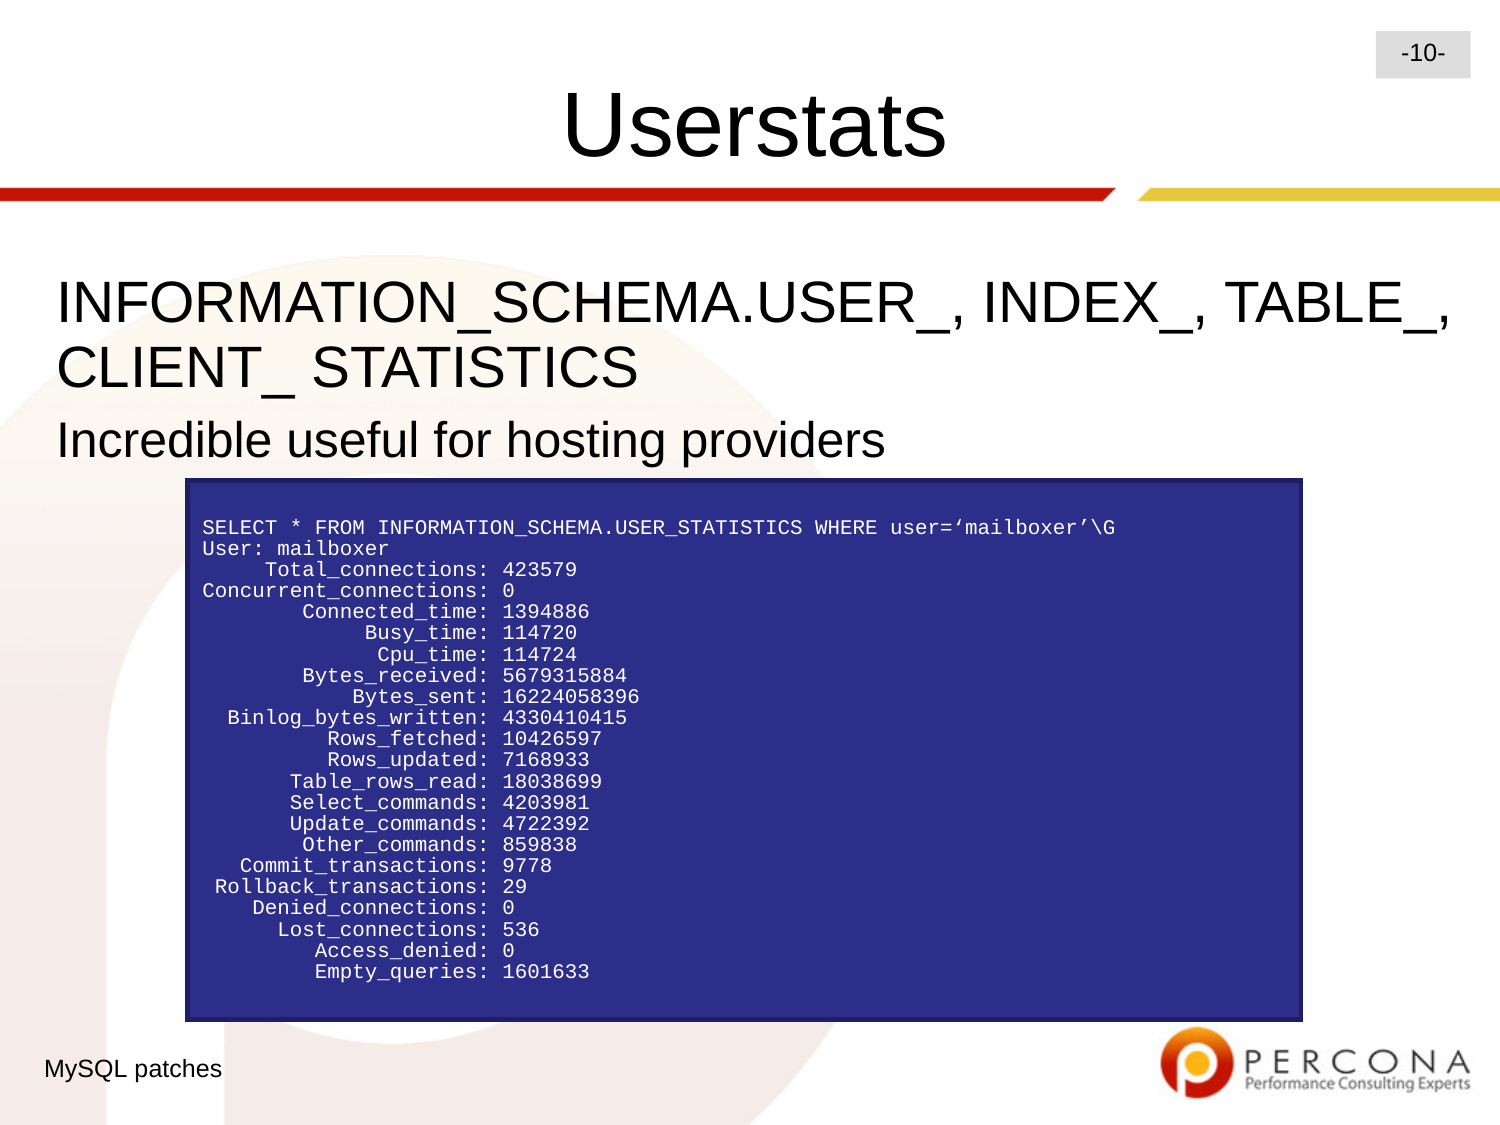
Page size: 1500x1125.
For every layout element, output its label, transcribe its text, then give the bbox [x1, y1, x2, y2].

list INFORMATION_SCHEMA.USER_, INDEX_, TABLE_, CLIENT_ STATISTICS Incredible useful for hosting providers [41, 262, 1471, 1052]
text_box SELECT * FROM INFORMATION_SCHEMA.USER_STATISTICS WHERE user=‘mailboxer’\G User: mailboxer Total_connections: 423579 Concurrent_connections: 0 Connected_time: 1394886 Busy_time: 114720 Cpu_time: 114724 Bytes_received: 5679315884 Bytes_sent: 16224058396 Binlog_bytes_written: 4330410415 Rows_fetched: 10426597 Rows_updated: 7168933 Table_rows_read: 18038699 Select_commands: 4203981 Update_commands: 4722392 Other_commands: 859838 Commit_transactions: 9778 Rollback_transactions: 29 Denied_connections: 0 Lost_connections: 536 Access_denied: 0 Empty_queries: 1601633 [187, 480, 1301, 1020]
text_box MySQL patches [29, 1046, 1129, 1103]
text_box -1- [1375, 31, 1471, 54]
text_box -1- [1426, 45, 1434, 54]
title Userstats [41, 54, 1471, 195]
picture [0, 0, 1500, 1125]
